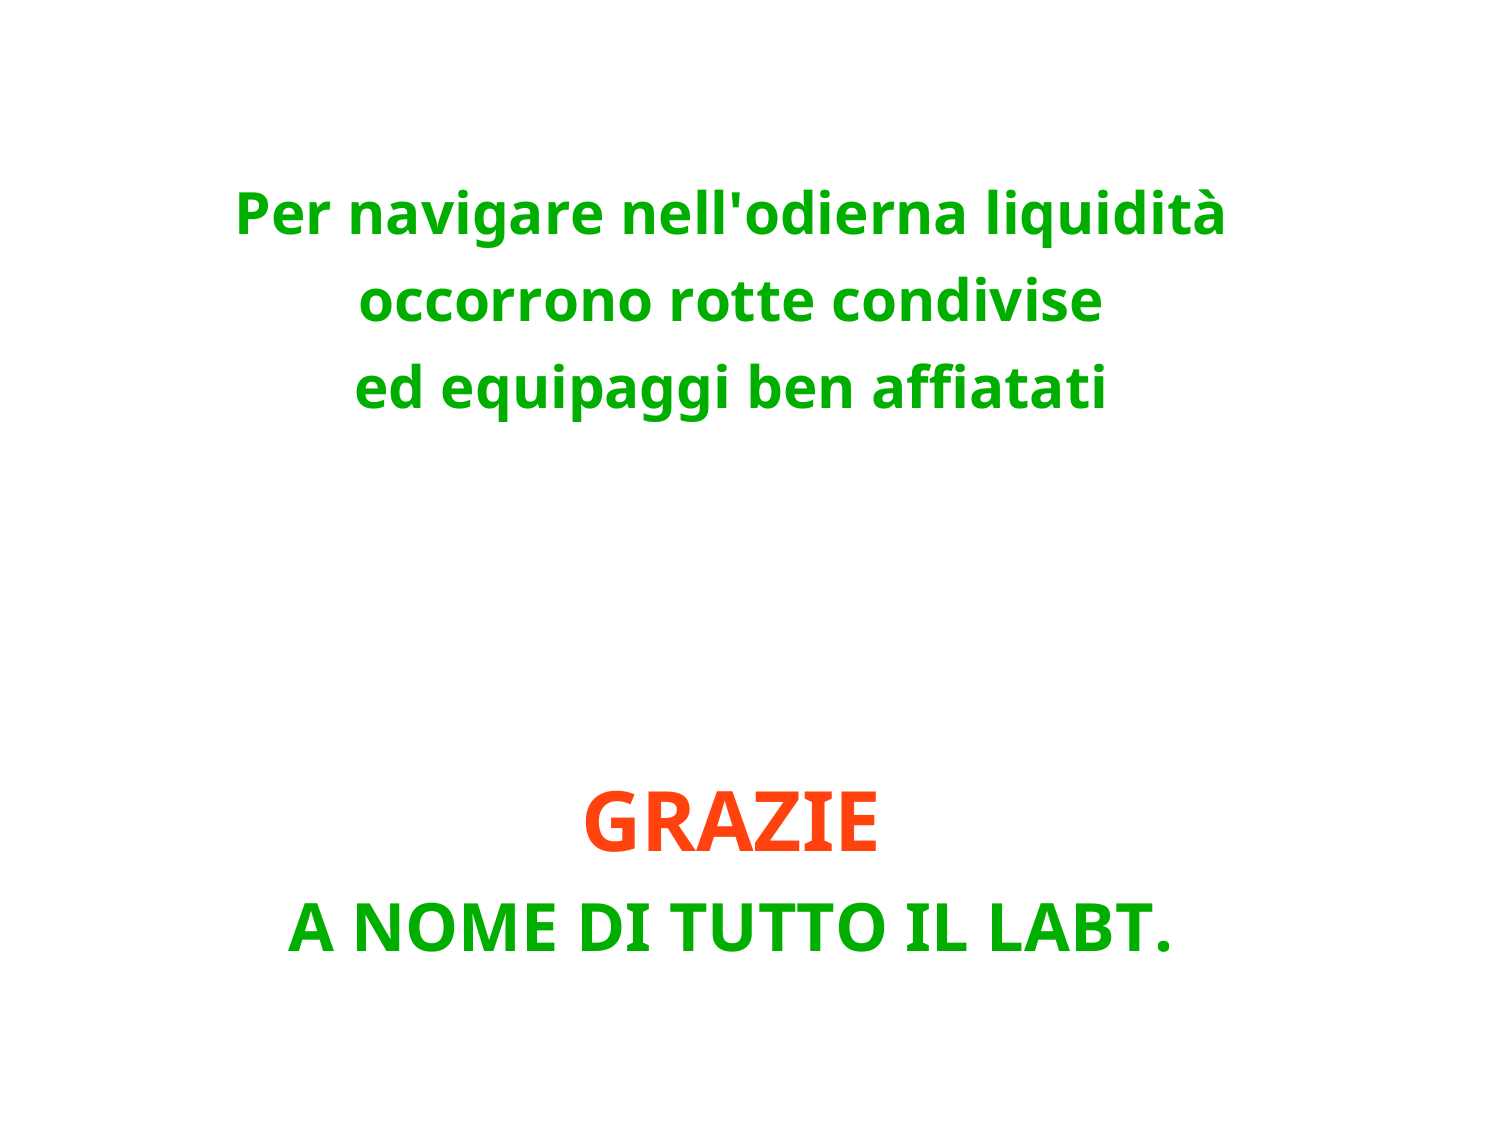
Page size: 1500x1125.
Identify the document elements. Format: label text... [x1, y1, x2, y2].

text_box Per navigare nell'odierna liquidità occorrono rotte condivise ed equipaggi ben affiatati GRAZIE A NOME DI TUTTO IL LABT. [74, 177, 1388, 1004]
